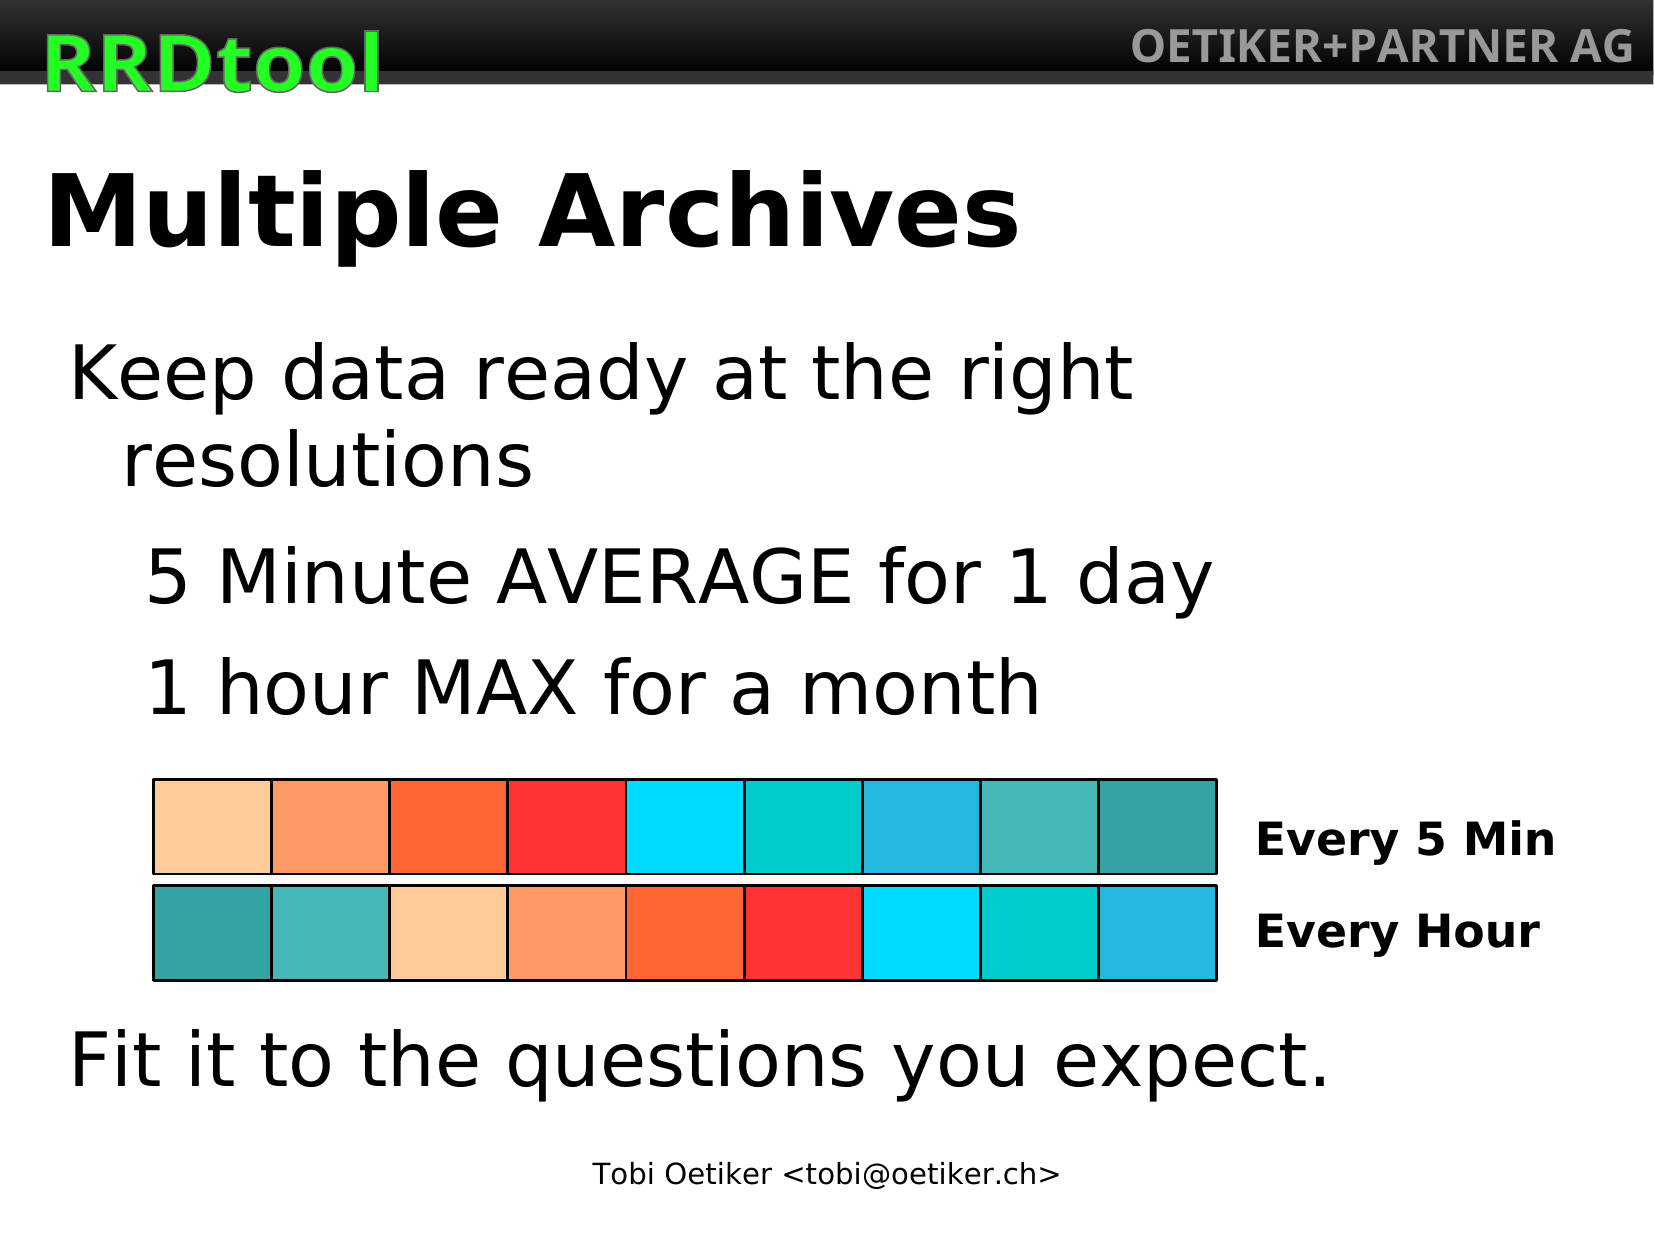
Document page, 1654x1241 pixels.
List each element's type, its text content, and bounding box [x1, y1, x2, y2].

list Keep data ready at the right resolutions 5 Minute AVERAGE for 1 day 1 hour MAX for a month Fit it to the questions you expect. [50, 329, 1571, 1105]
text_box Every Hour [1240, 897, 1549, 966]
title Multiple Archives [43, 137, 1582, 287]
text_box Every 5 Min [1240, 805, 1566, 875]
text_box [153, 779, 1217, 875]
text_box [153, 885, 1217, 981]
